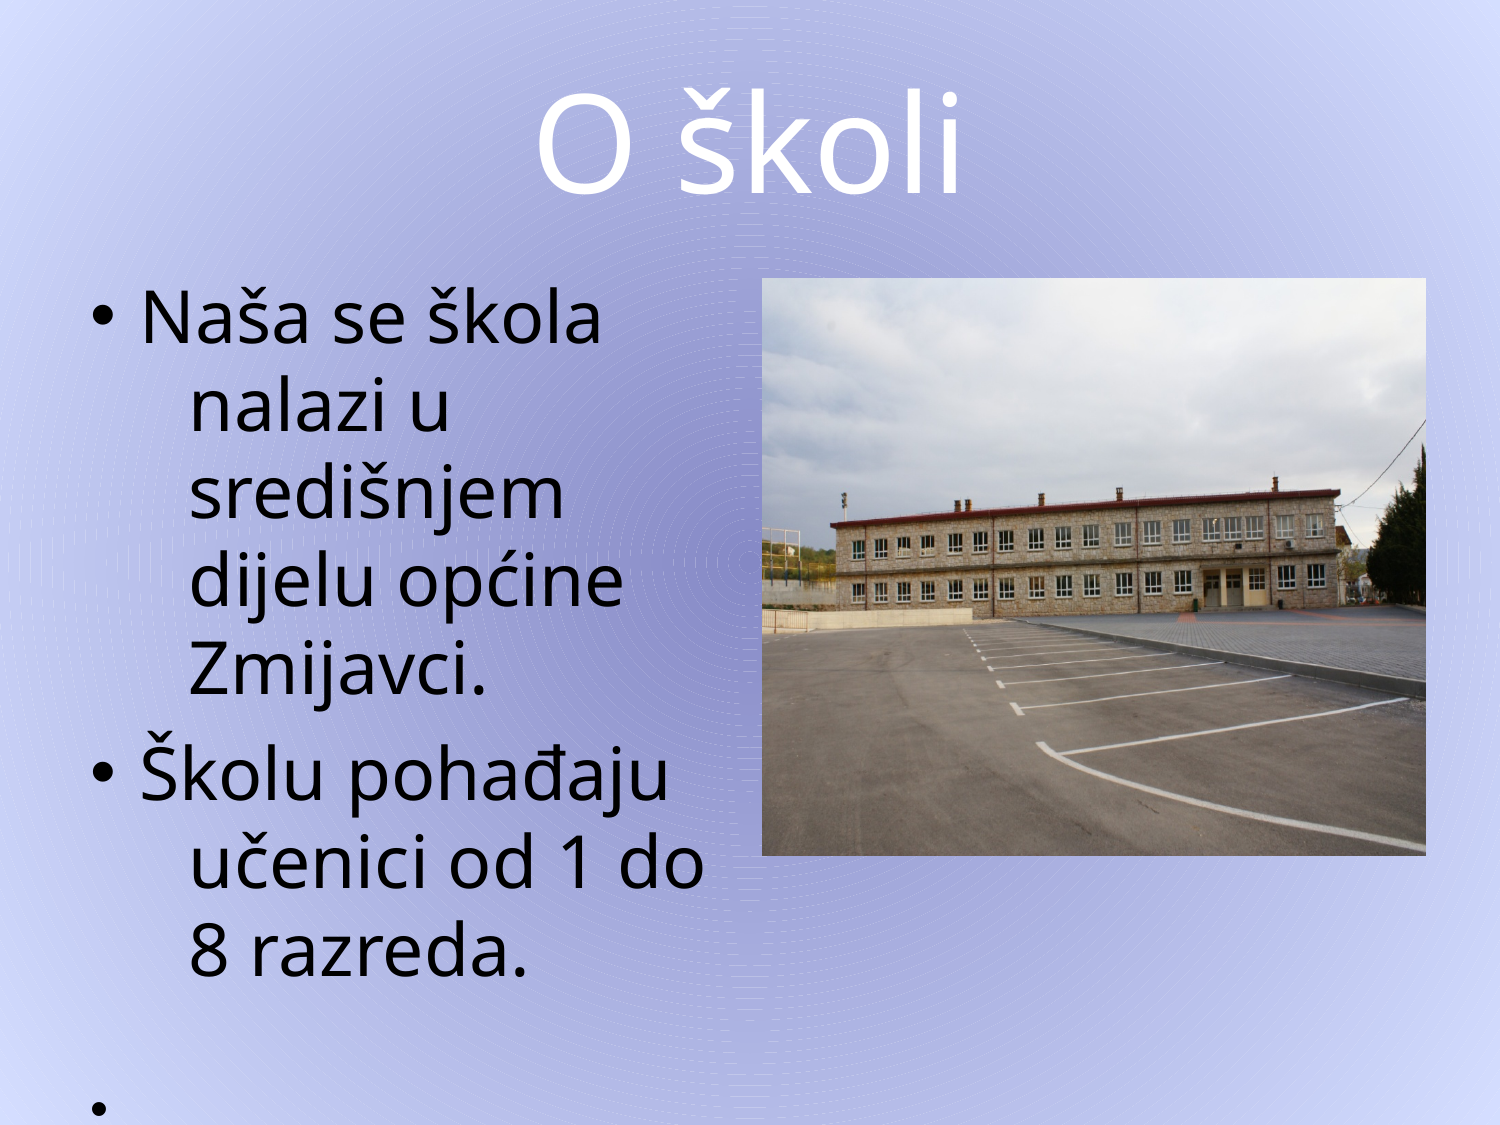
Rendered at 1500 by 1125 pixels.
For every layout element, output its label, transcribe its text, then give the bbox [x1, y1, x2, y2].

picture [762, 278, 1426, 856]
list Naša se škola nalazi u središnjem dijelu općine Zmijavci. Školu pohađaju učenici od 1 do 8 razreda. [75, 262, 738, 1005]
title O školi [75, 45, 1426, 233]
